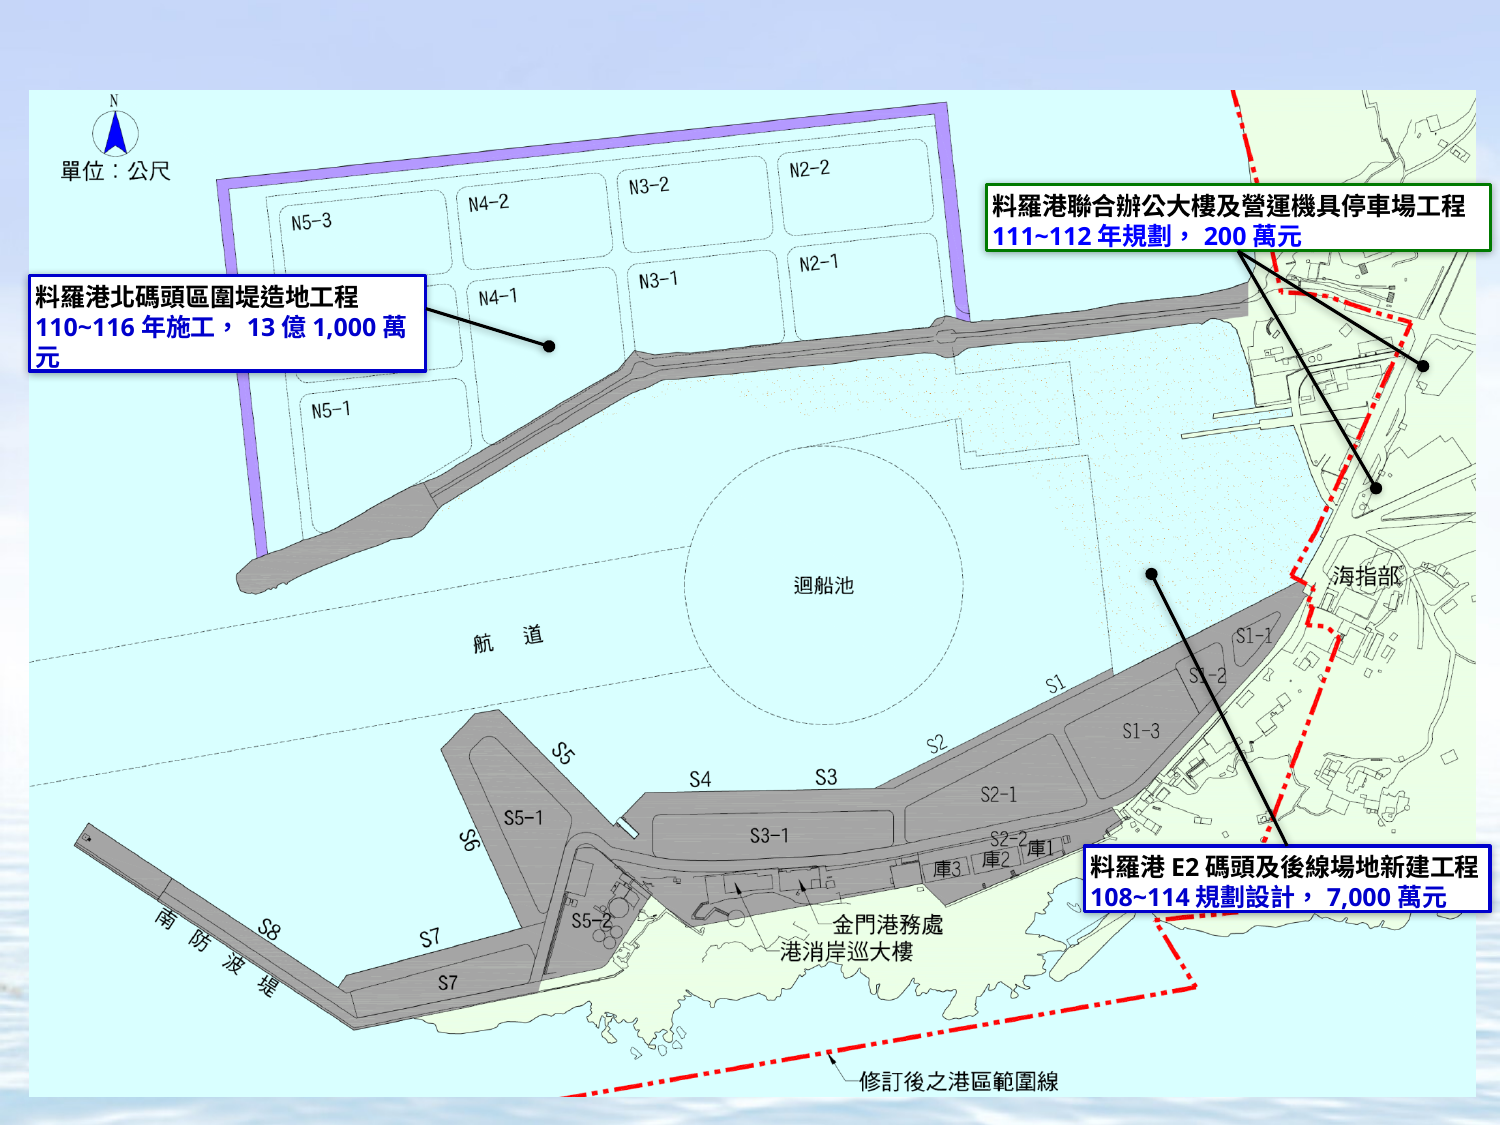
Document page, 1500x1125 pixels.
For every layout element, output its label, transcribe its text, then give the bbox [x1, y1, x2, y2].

text_box [1151, 573, 1288, 846]
text_box [1238, 251, 1424, 489]
text_box 料羅港北碼頭區圍堤造地工程110~116年施工，13億1,000萬元 [29, 275, 426, 372]
text_box 料羅港聯合辦公大樓及營運機具停車場工程111~112年規劃，200萬元 [986, 184, 1491, 251]
text_box [425, 308, 550, 347]
picture [0, 0, 1500, 1125]
text_box 料羅港E2碼頭及後線場地新建工程 108~114規劃設計，7,000萬元 [1084, 846, 1490, 912]
